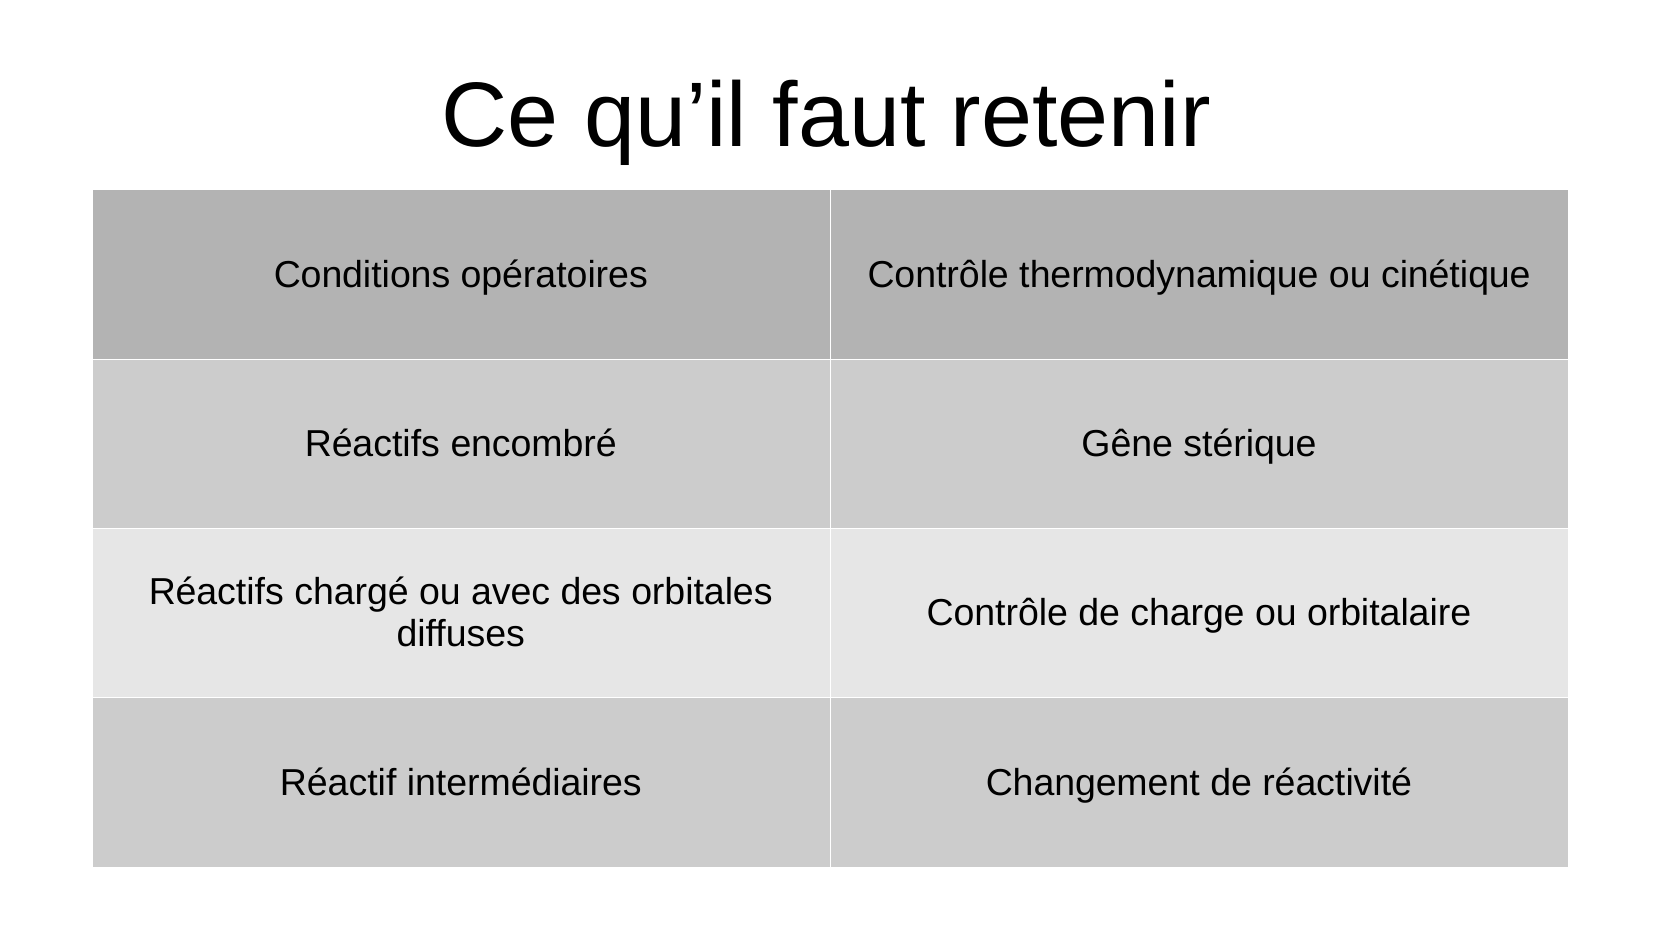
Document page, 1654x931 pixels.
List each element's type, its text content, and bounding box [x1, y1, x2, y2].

table_cell Réactifs encombré [93, 360, 830, 528]
table_header Contrôle thermodynamique ou cinétique [831, 190, 1568, 359]
table_cell Réactif intermédiaires [93, 698, 830, 867]
table_cell Gêne stérique [831, 360, 1568, 528]
table_header Conditions opératoires [93, 190, 830, 359]
table_cell Contrôle de charge ou orbitalaire [831, 529, 1568, 697]
title Ce qu’il faut retenir [82, 37, 1571, 193]
table_cell Réactifs chargé ou avec des orbitales diffuses [93, 529, 830, 697]
table_cell Changement de réactivité [831, 698, 1568, 867]
